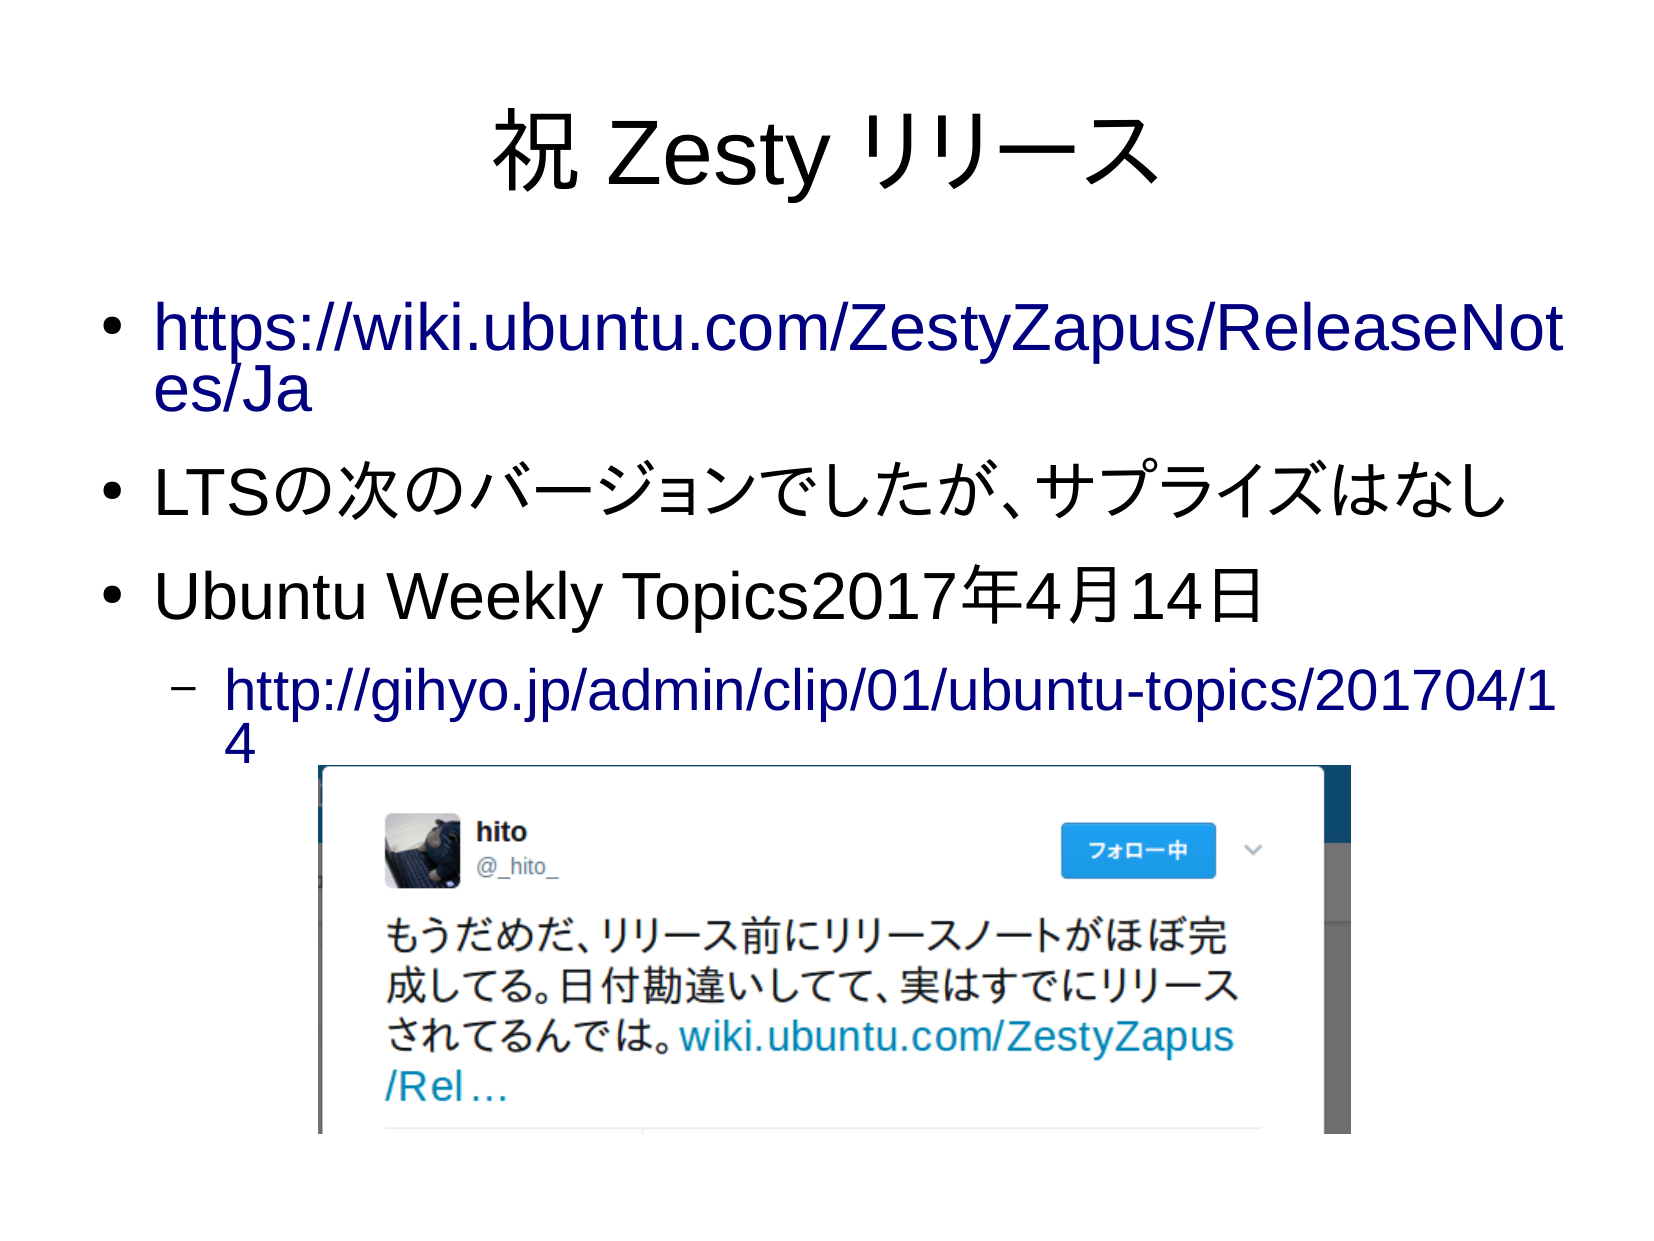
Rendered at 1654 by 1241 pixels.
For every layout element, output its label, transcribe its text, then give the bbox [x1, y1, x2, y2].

list https://wiki.ubuntu.com/ZestyZapus/ReleaseNotes/Ja LTSの次のバージョンでしたが、サプライズはなし Ubuntu Weekly Topics2017年4月14日 http://gihyo.jp/admin/clip/01/ubuntu-topics/201704/14 [82, 290, 1571, 1010]
title 祝 Zesty リリース [82, 49, 1571, 257]
picture [318, 765, 1351, 1134]
